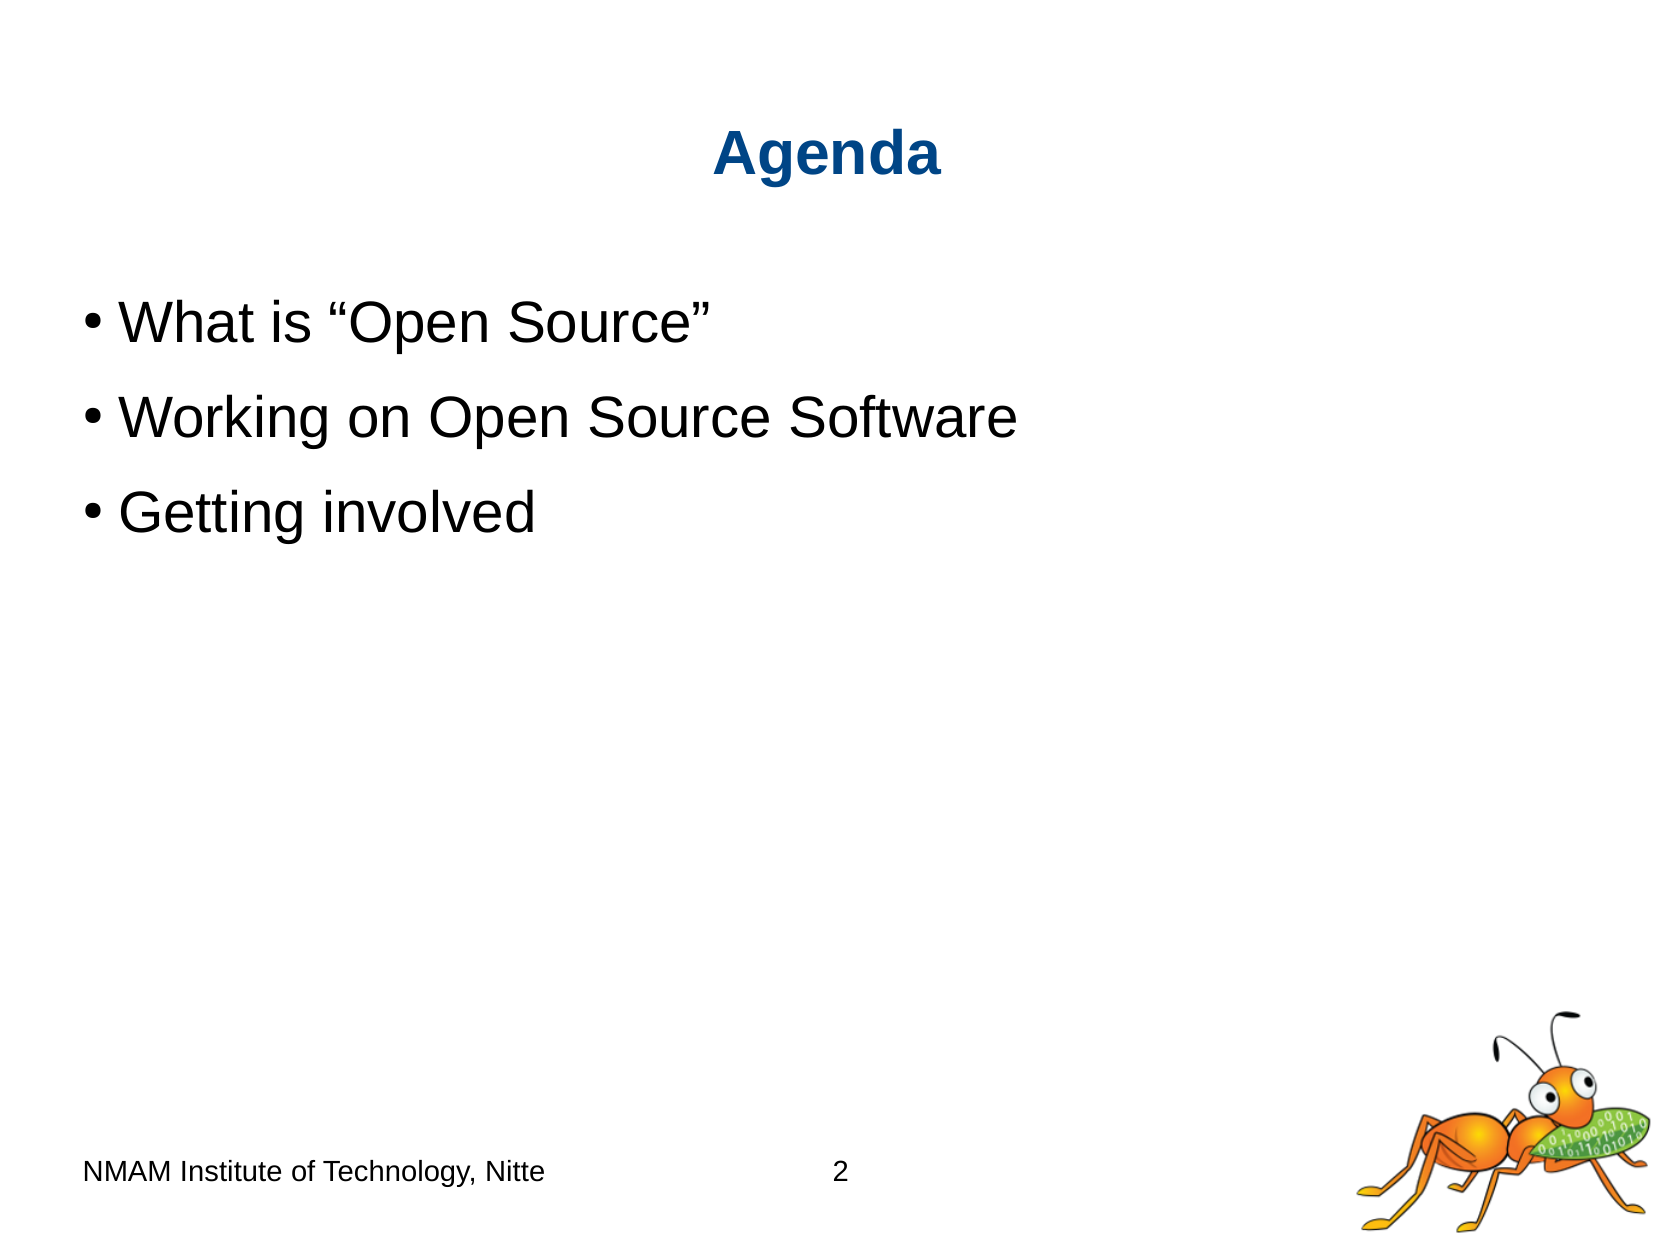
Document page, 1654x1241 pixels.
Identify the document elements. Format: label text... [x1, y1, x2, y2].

title Agenda [82, 49, 1571, 257]
picture [1353, 1009, 1654, 1235]
list What is “Open Source” Working on Open Source Software Getting involved [82, 290, 1571, 1010]
